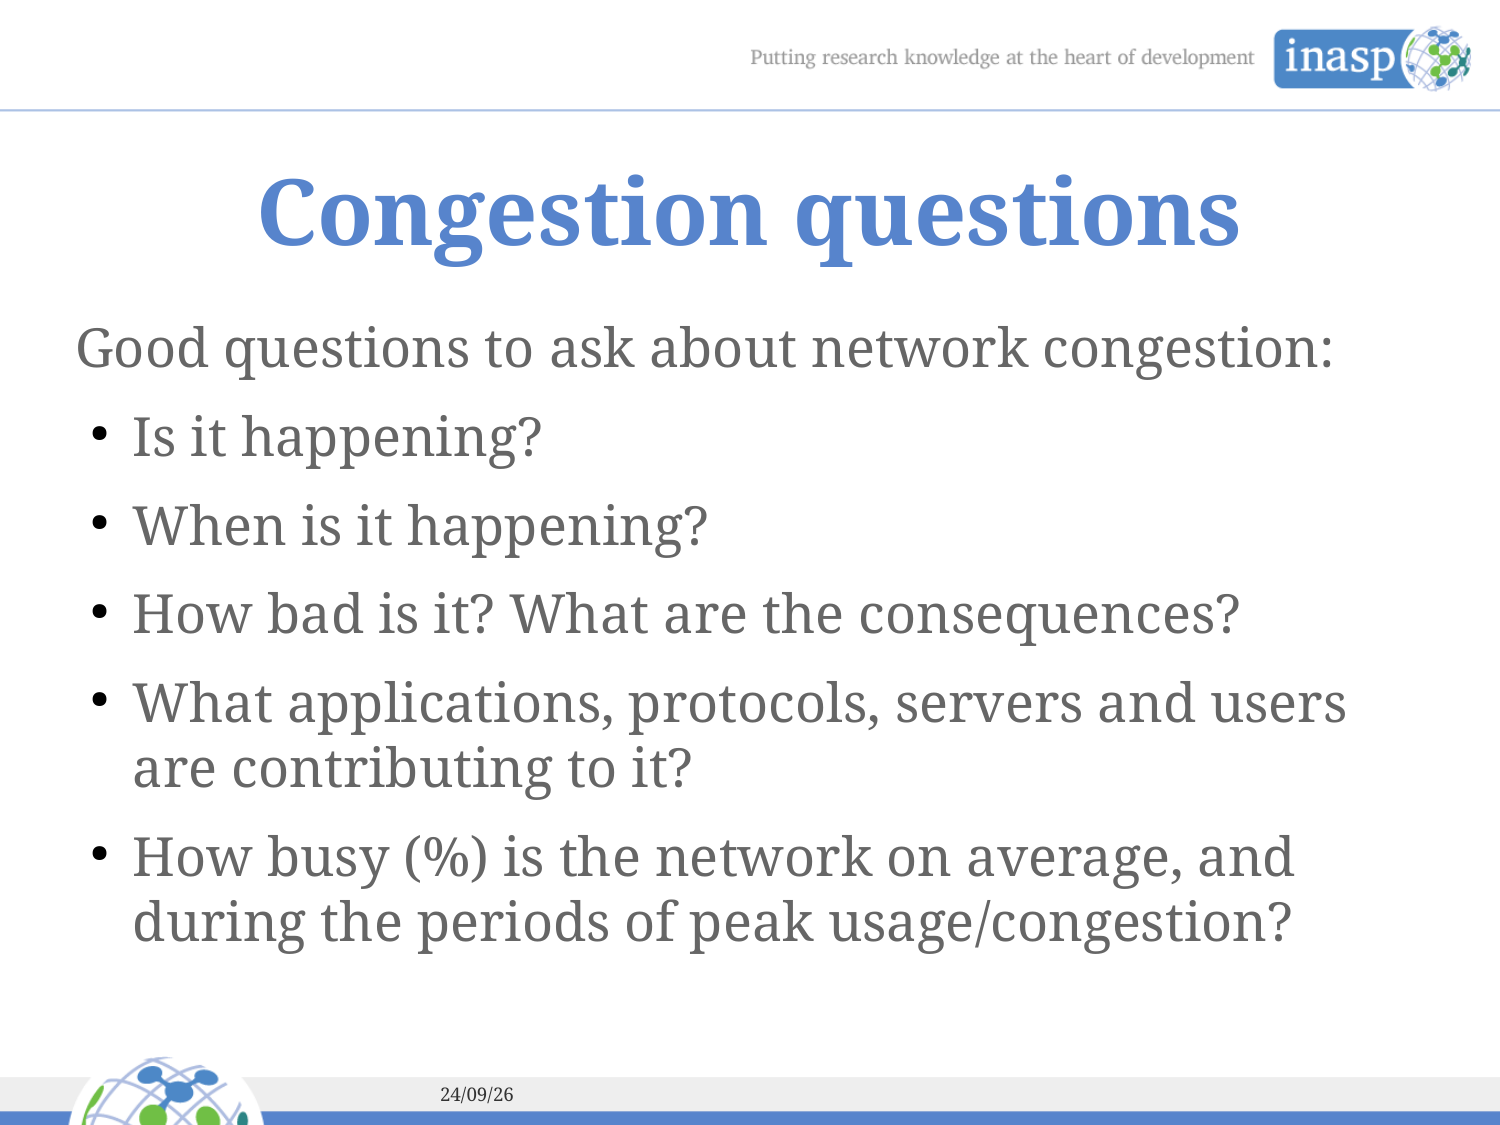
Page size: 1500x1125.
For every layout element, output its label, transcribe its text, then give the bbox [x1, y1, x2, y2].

title Congestion questions [75, 129, 1426, 313]
list Good questions to ask about network congestion: Is it happening? When is it happening? How bad is it? What are the consequences? What applications, protocols, servers and users are contributing to it? How busy (%) is the network on average, and during the periods of peak usage/congestion? [75, 313, 1426, 967]
picture [0, 0, 1500, 1125]
